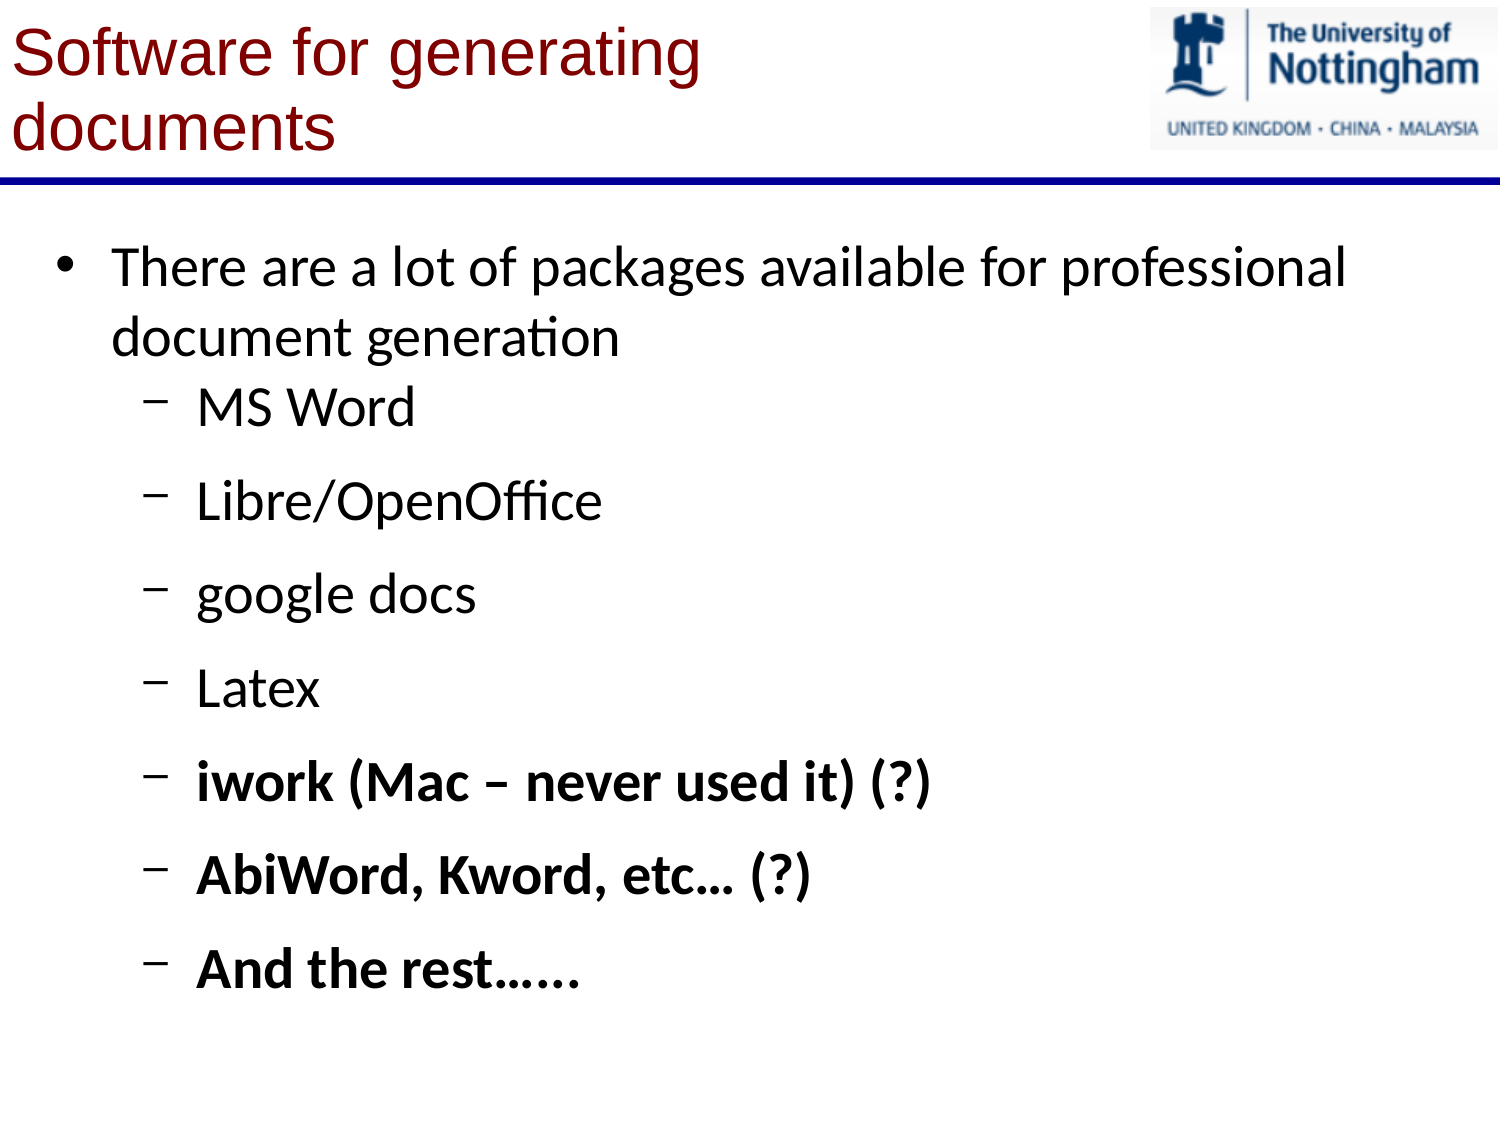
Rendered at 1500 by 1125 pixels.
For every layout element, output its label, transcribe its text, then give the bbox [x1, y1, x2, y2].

picture [1150, 7, 1498, 150]
title Software for generating documents [11, 12, 998, 168]
list There are a lot of packages available for professional document generation MS Word Libre/OpenOffice google docs Latex iwork (Mac – never used it) (?) AbiWord, Kword, etc… (?) And the rest…... [40, 220, 1436, 728]
